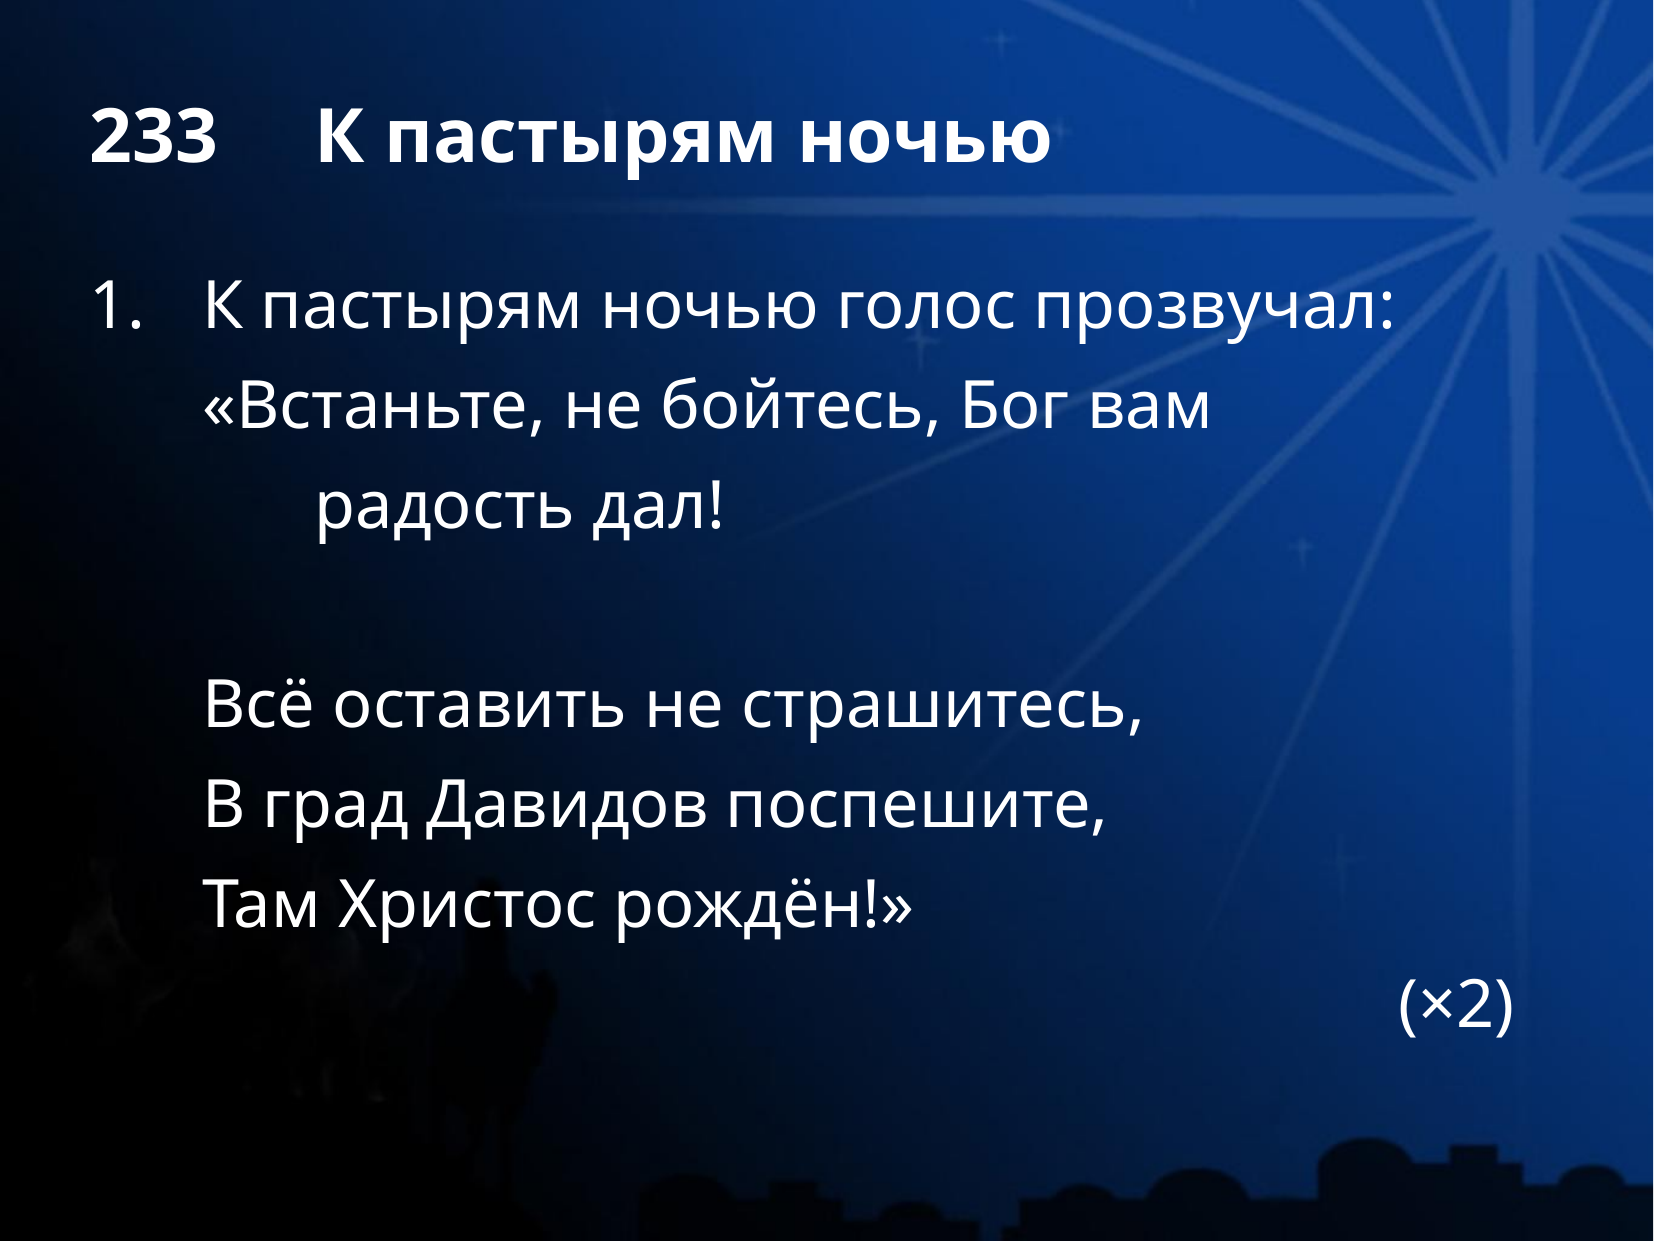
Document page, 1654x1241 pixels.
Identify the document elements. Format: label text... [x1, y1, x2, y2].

text_box 233 К пастырям ночью [75, 75, 1576, 188]
picture [0, 0, 1654, 1241]
text_box 1. К пастырям ночью голос прозвучал: «Встаньте, не бойтесь, Бог вам радость дал! Всё оставить не страшитесь, В град Давидов поспешите, Там Христос рождён!» (×2) [75, 188, 1576, 1163]
